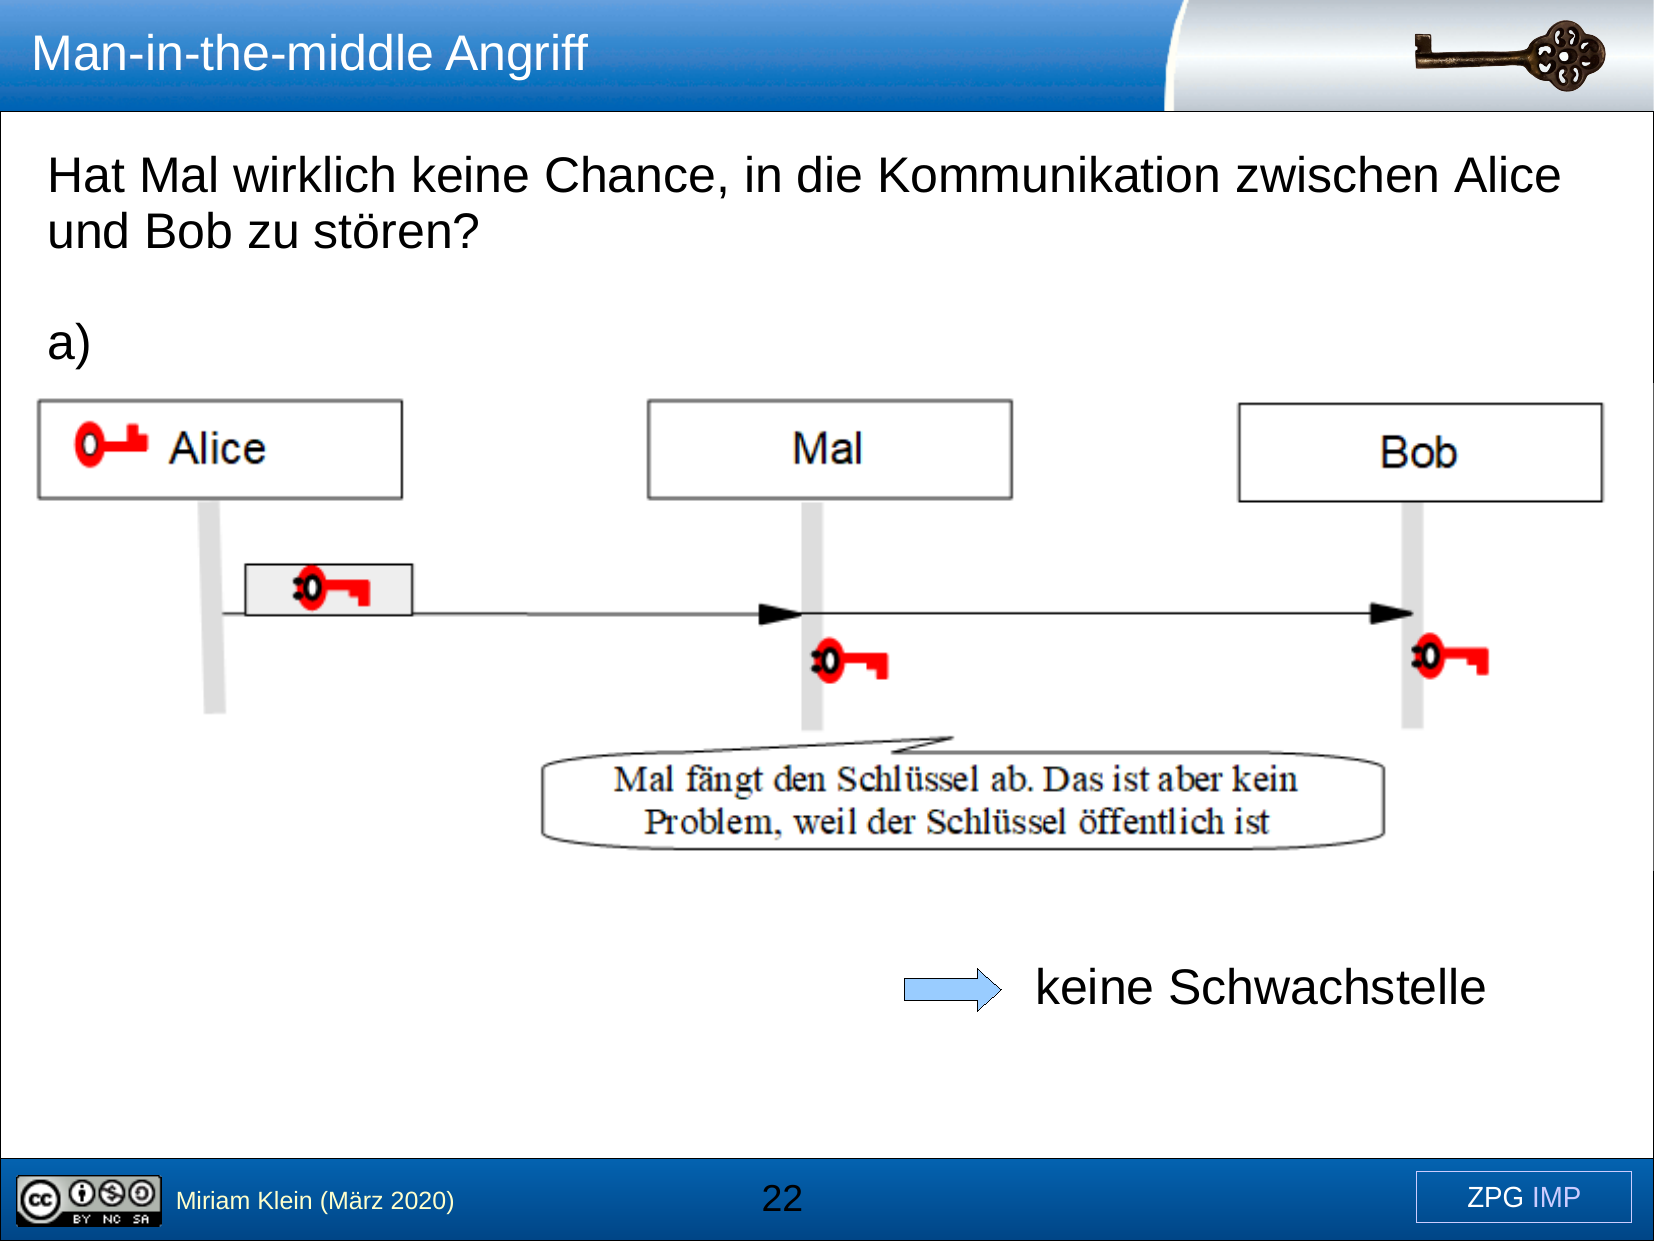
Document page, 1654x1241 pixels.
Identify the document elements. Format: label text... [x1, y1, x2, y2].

title Man-in-the-middle Angriff [31, 18, 1151, 89]
text_box [904, 968, 1002, 1012]
picture [16, 1175, 162, 1227]
picture [11, 383, 1654, 871]
text_box Hat Mal wirklich keine Chance, in die Kommunikation zwischen Alice und Bob zu stören? a) [47, 147, 1596, 371]
picture [0, 0, 1654, 111]
text_box keine Schwachstelle [1020, 951, 1558, 1023]
